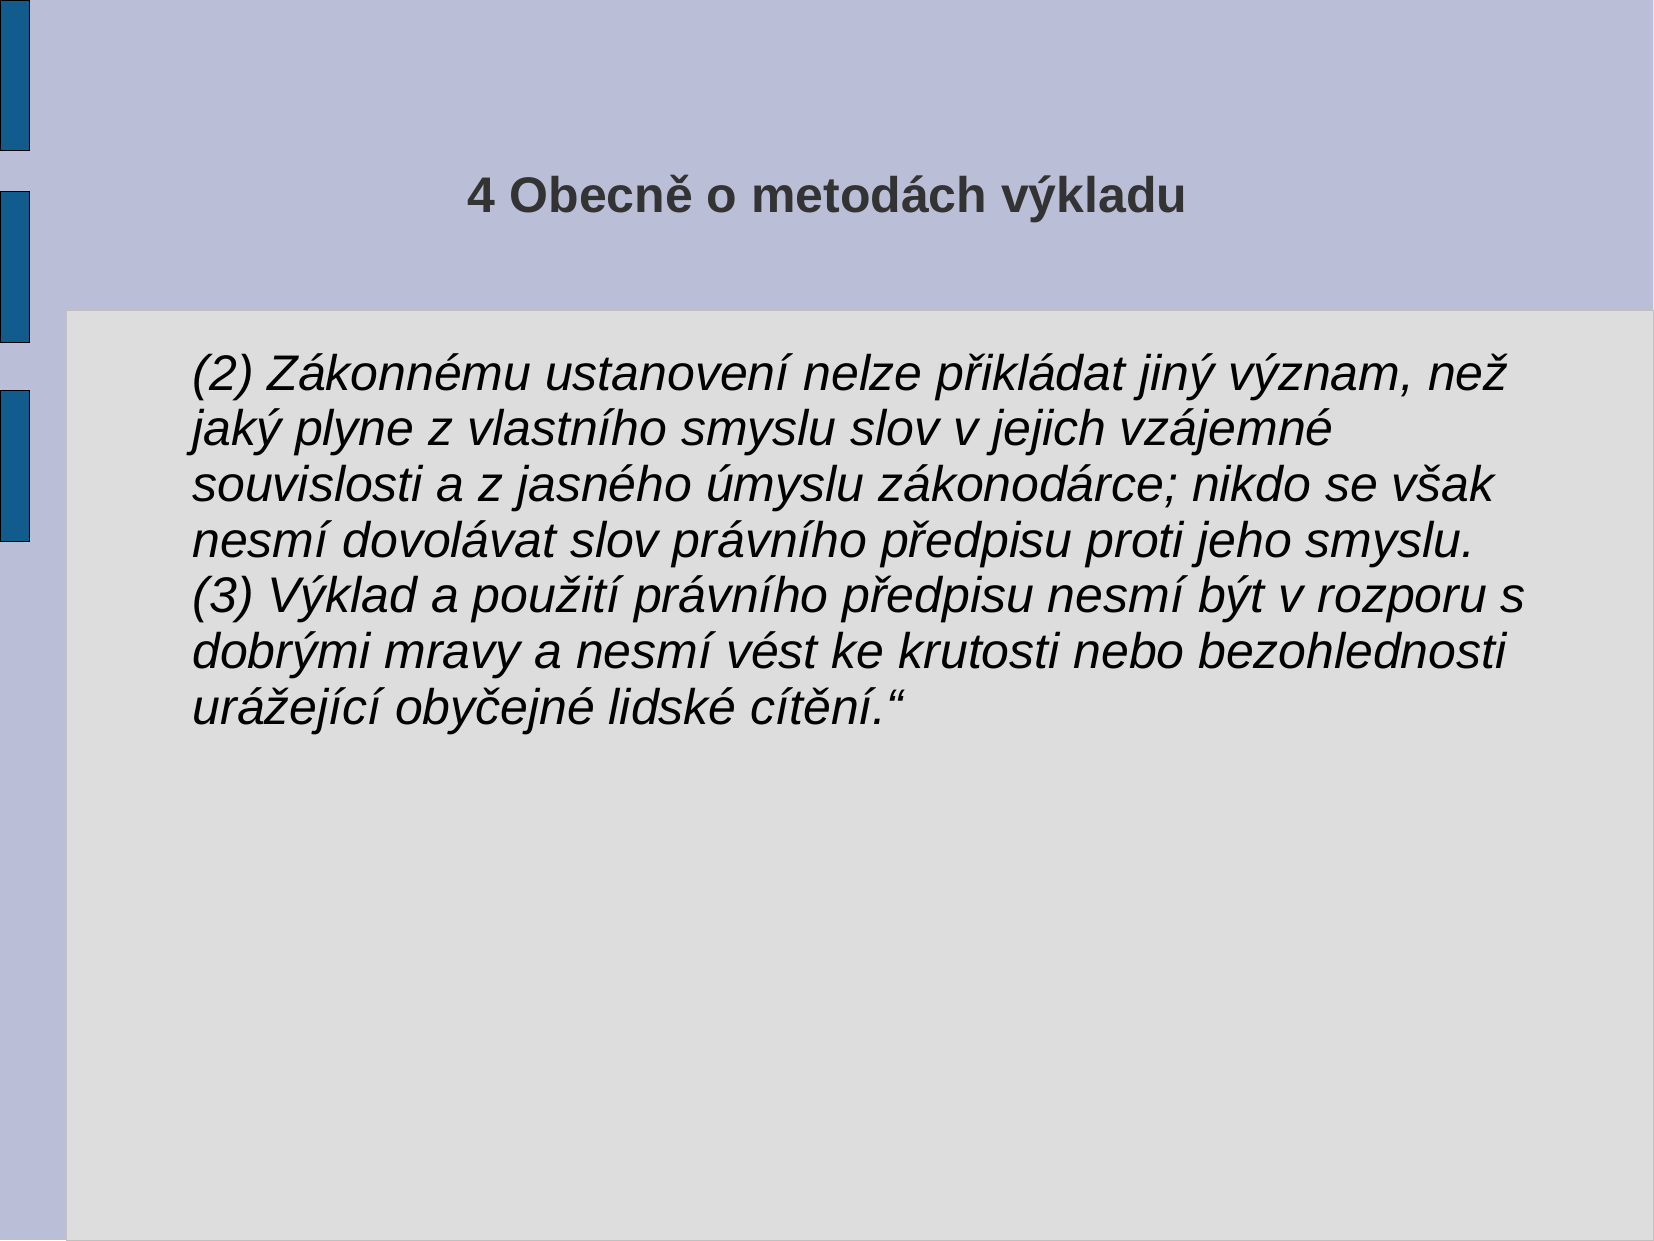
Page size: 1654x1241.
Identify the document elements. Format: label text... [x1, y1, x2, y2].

title 4 Obecně o metodách výkladu [121, 91, 1534, 299]
list (2) Zákonnému ustanovení nelze přikládat jiný význam, než jaký plyne z vlastního smyslu slov v jejich vzájemné souvislosti a z jasného úmyslu zákonodárce; nikdo se však nesmí dovolávat slov právního předpisu proti jeho smyslu. (3) Výklad a použití právního předpisu nesmí být v rozporu s dobrými mravy a nesmí vést ke krutosti nebo bezohlednosti urážející obyčejné lidské cítění.“ [121, 344, 1534, 1127]
